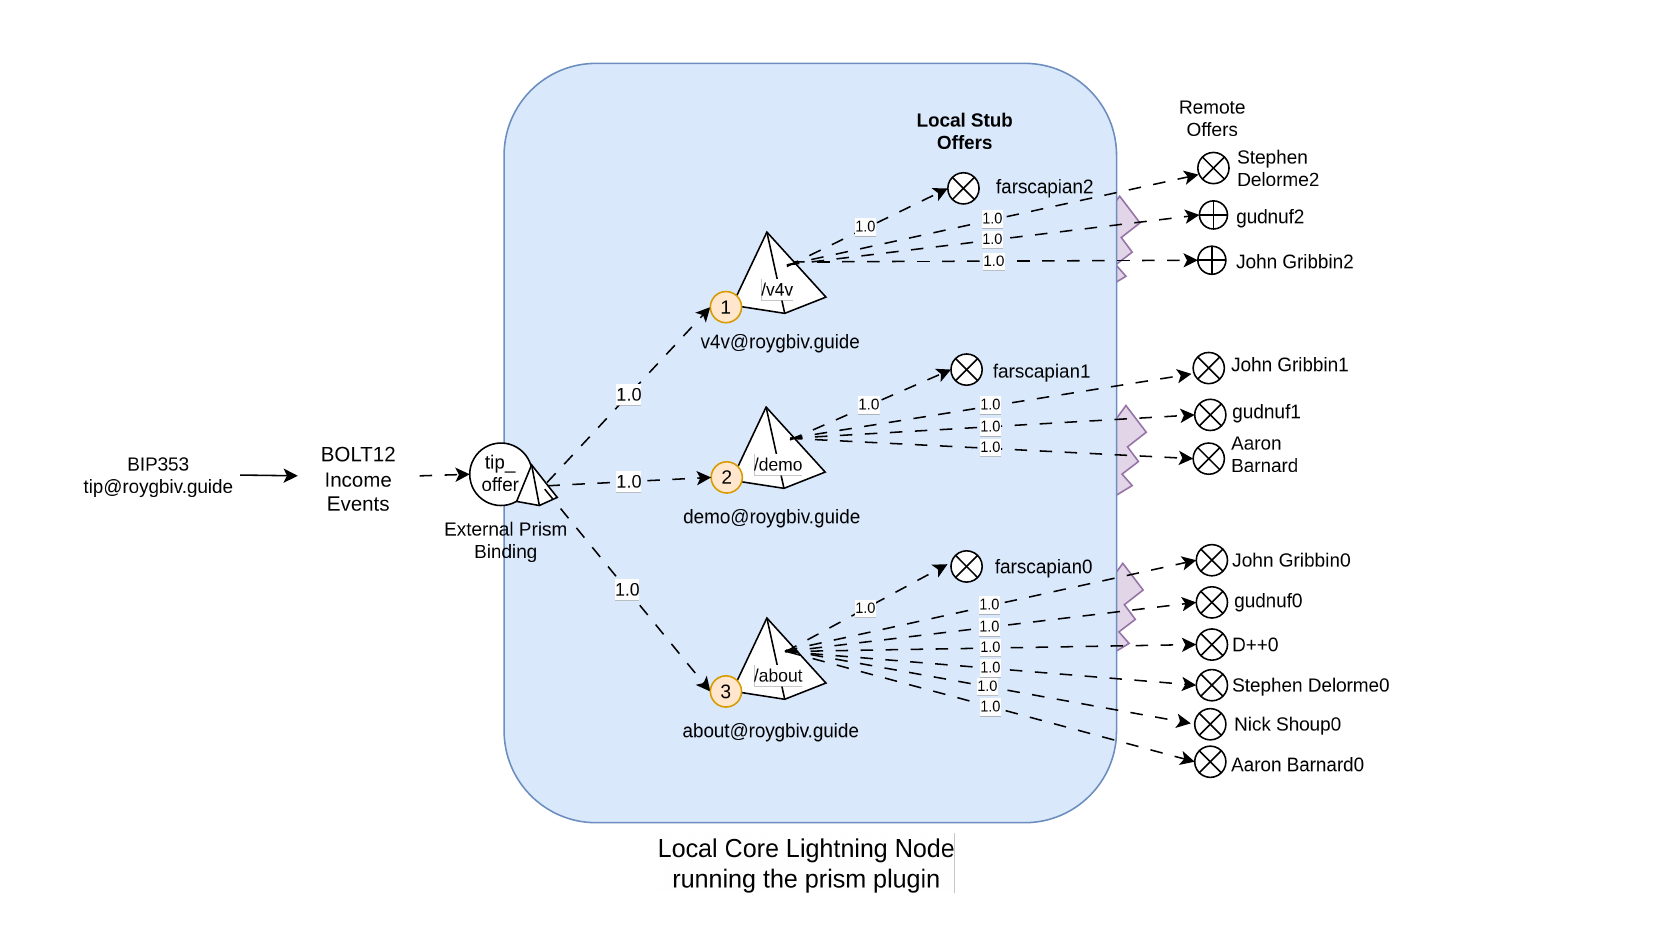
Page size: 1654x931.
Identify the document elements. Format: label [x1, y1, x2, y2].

picture [76, 62, 1396, 893]
